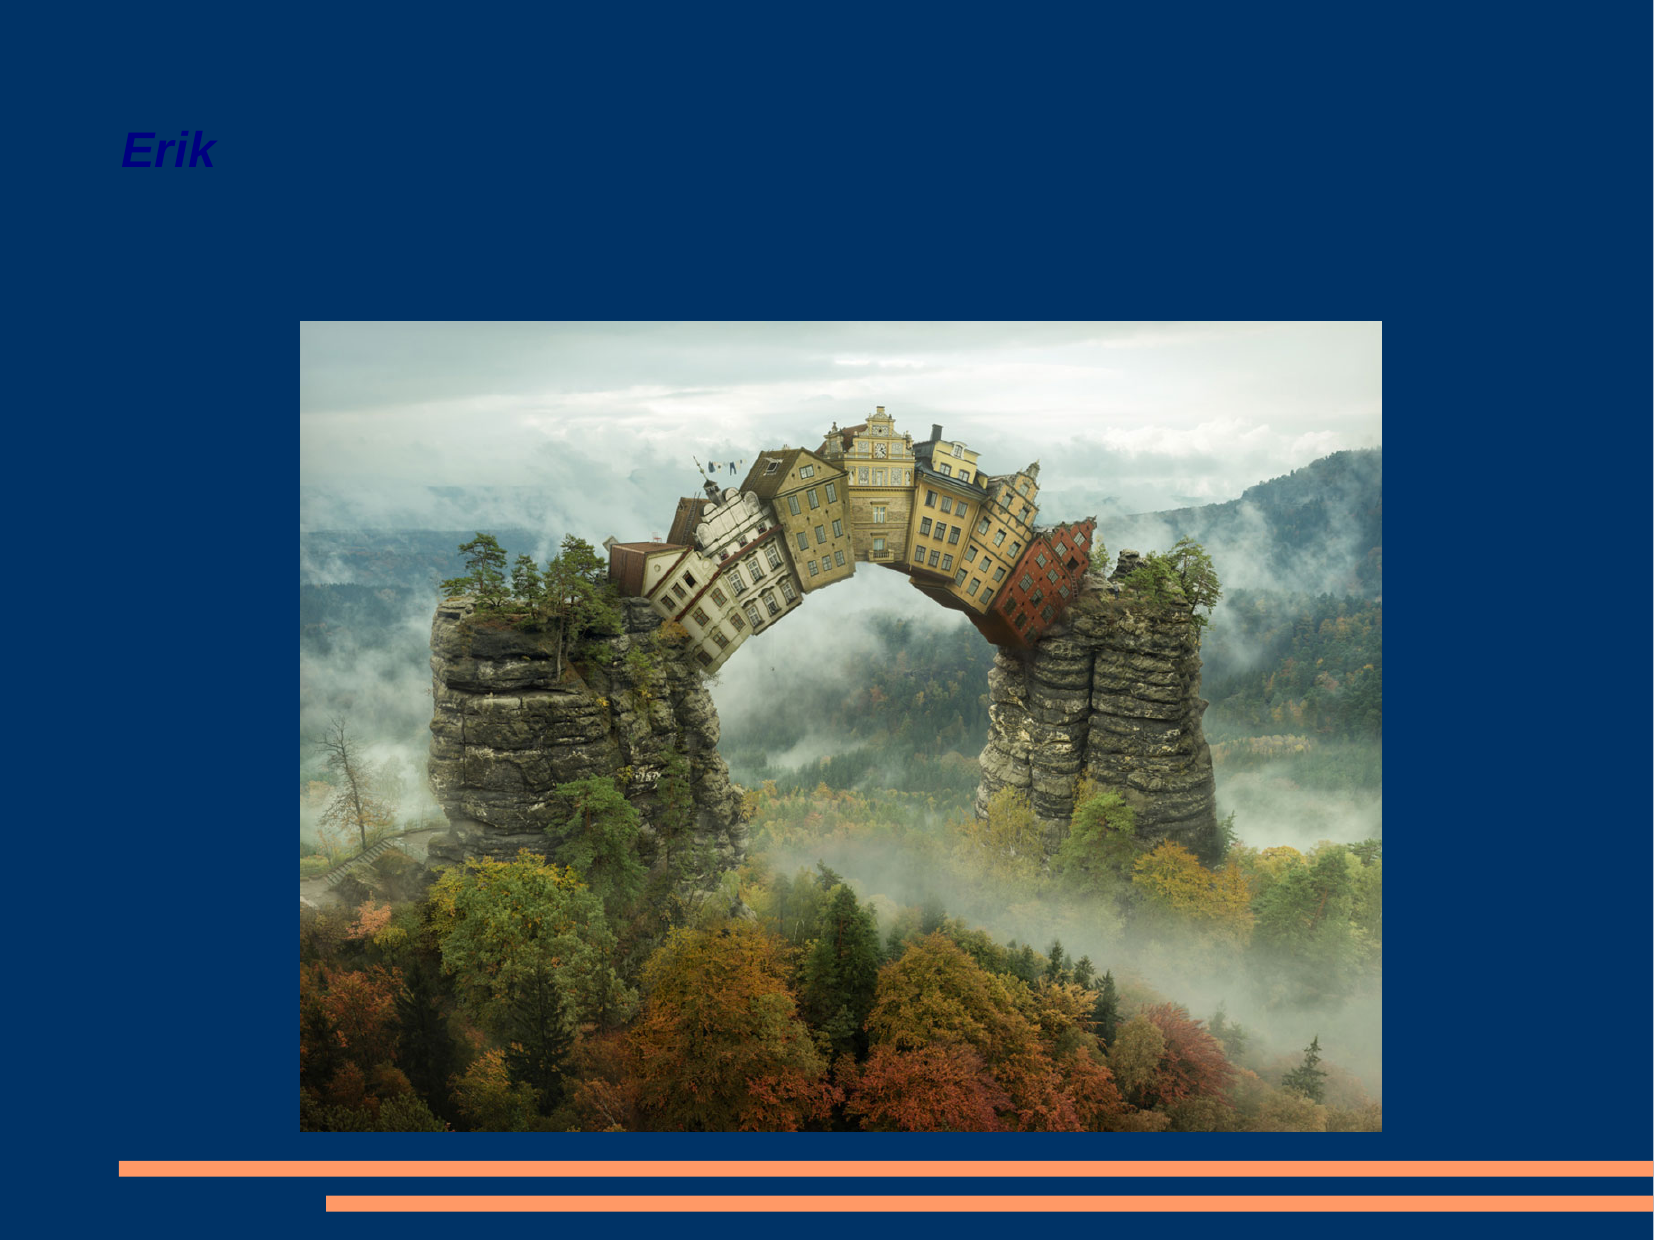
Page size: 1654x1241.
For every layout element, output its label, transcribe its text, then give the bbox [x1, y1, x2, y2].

picture [300, 321, 1382, 1132]
title Erik [121, 46, 1534, 254]
